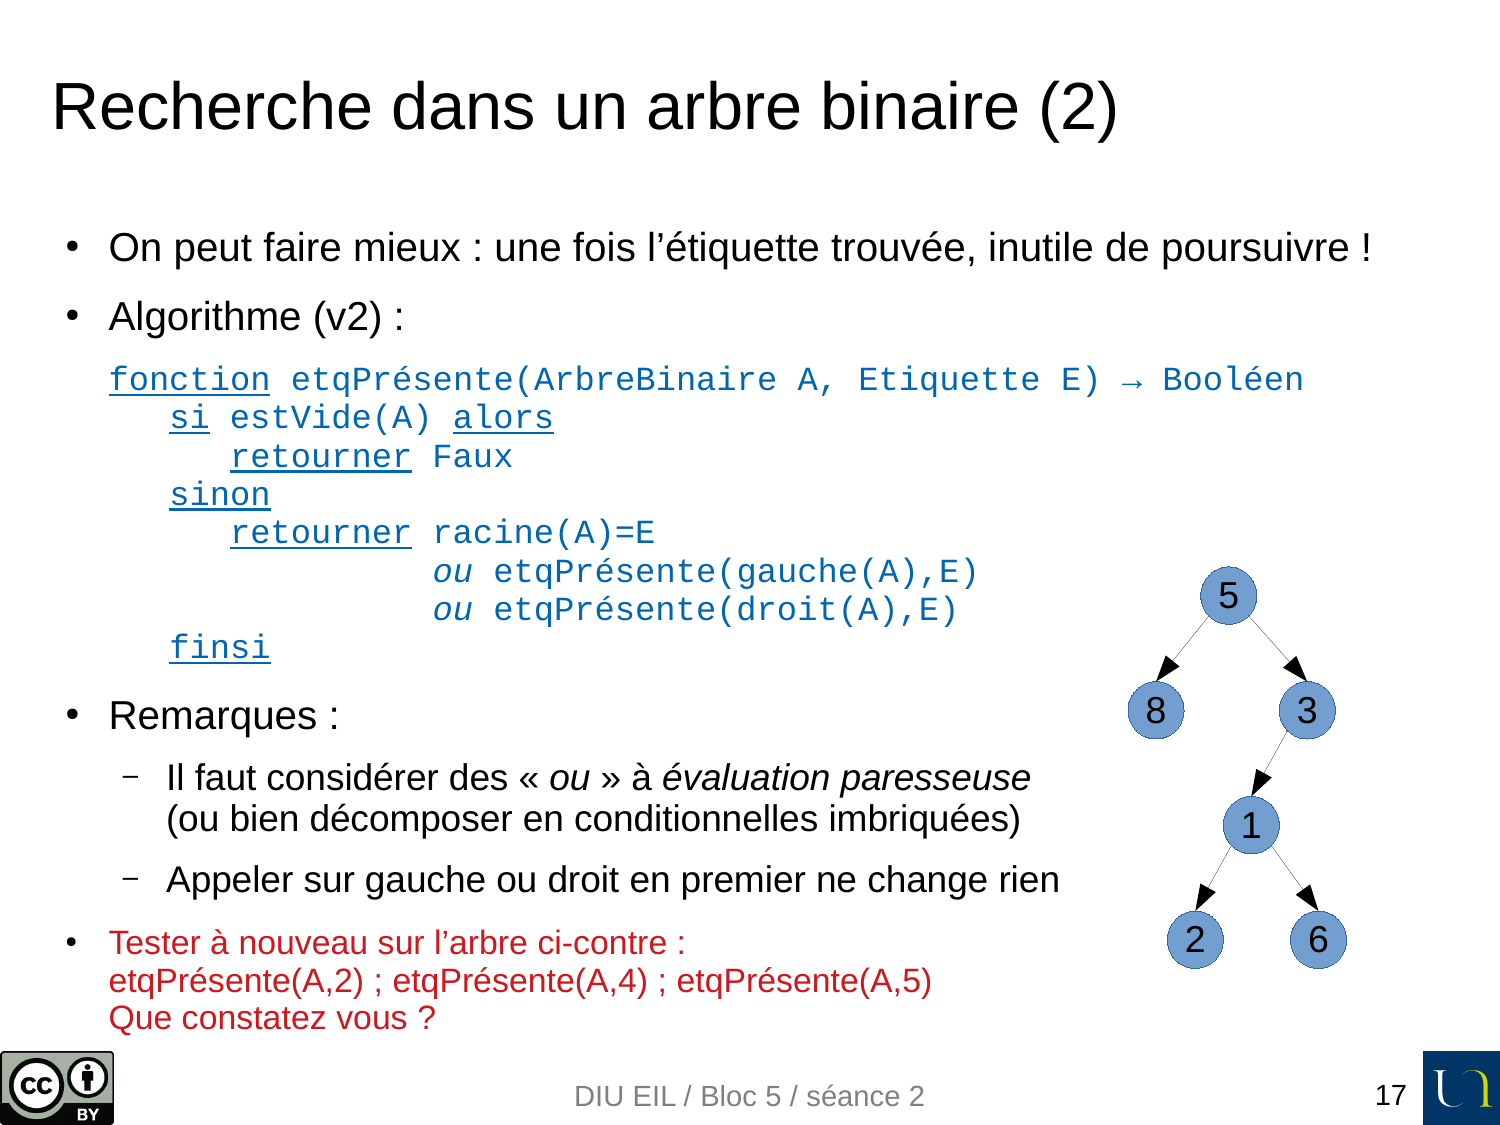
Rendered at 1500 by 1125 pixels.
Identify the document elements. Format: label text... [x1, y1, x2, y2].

text_box 3 [1279, 681, 1336, 740]
title Recherche dans un arbre binaire (2) [51, 44, 1449, 170]
text_box 5 [1200, 566, 1257, 625]
list On peut faire mieux : une fois l’étiquette trouvée, inutile de poursuivre ! Algorithme (v2) : fonction etqPrésente(ArbreBinaire A, Etiquette E) → Booléen si estVide(A) alors retourner Faux sinon retourner racine(A)=E ou etqPrésente(gauche(A),E) ou etqPrésente(droit(A),E) finsi Remarques : Il faut considérer des « ou » à évaluation paresseuse (ou bien décomposer en conditionnelles imbriquées) Appeler sur gauche ou droit en premier ne change rien Tester à nouveau sur l’arbre ci-contre : etqPrésente(A,2) ; etqPrésente(A,4) ; etqPrésente(A,5) Que constatez vous ? [51, 224, 1449, 1052]
text_box 1 [1223, 796, 1280, 854]
text_box 6 [1290, 911, 1347, 969]
picture [0, 1051, 114, 1125]
text_box 2 [1167, 911, 1224, 969]
picture [1417, 1051, 1500, 1125]
text_box 8 [1128, 681, 1185, 739]
